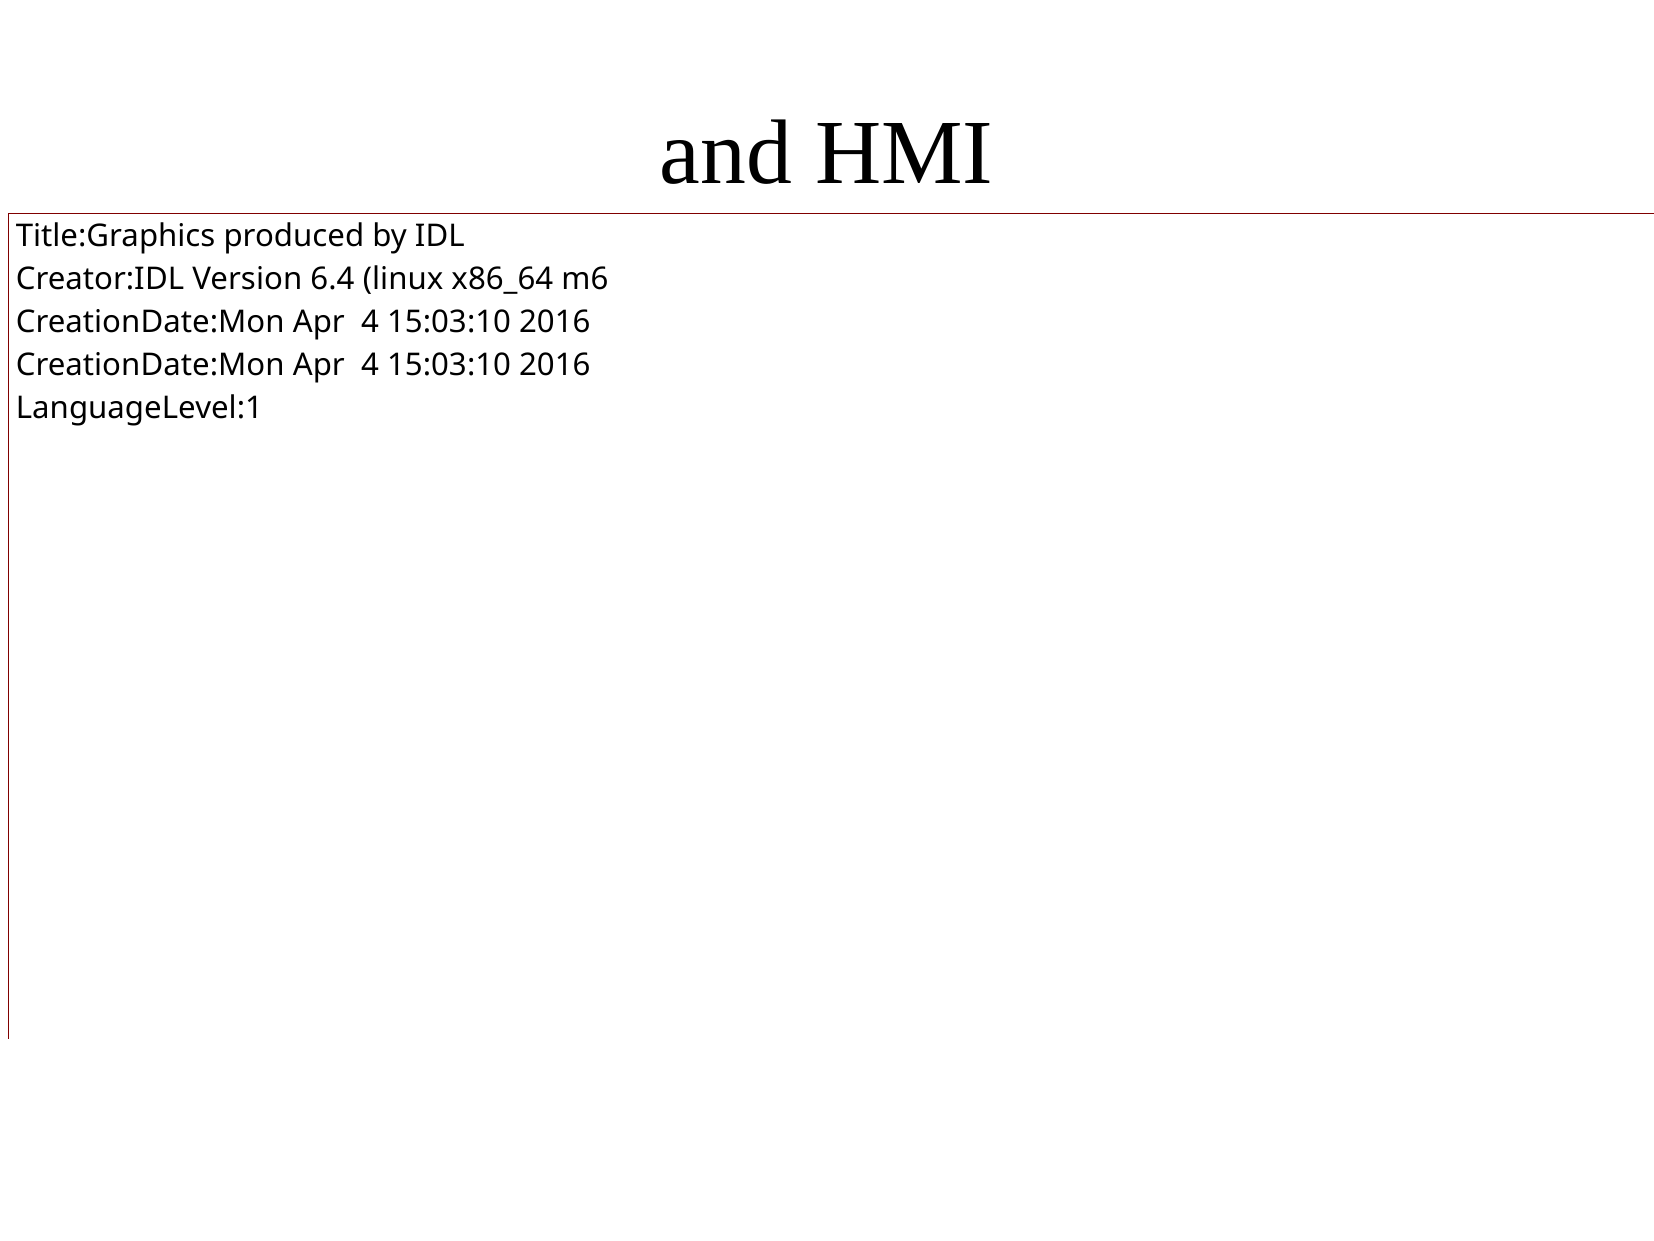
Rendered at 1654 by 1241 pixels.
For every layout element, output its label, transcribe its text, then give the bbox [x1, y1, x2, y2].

picture [5, 211, 1654, 1039]
title and HMI [82, 49, 1571, 211]
